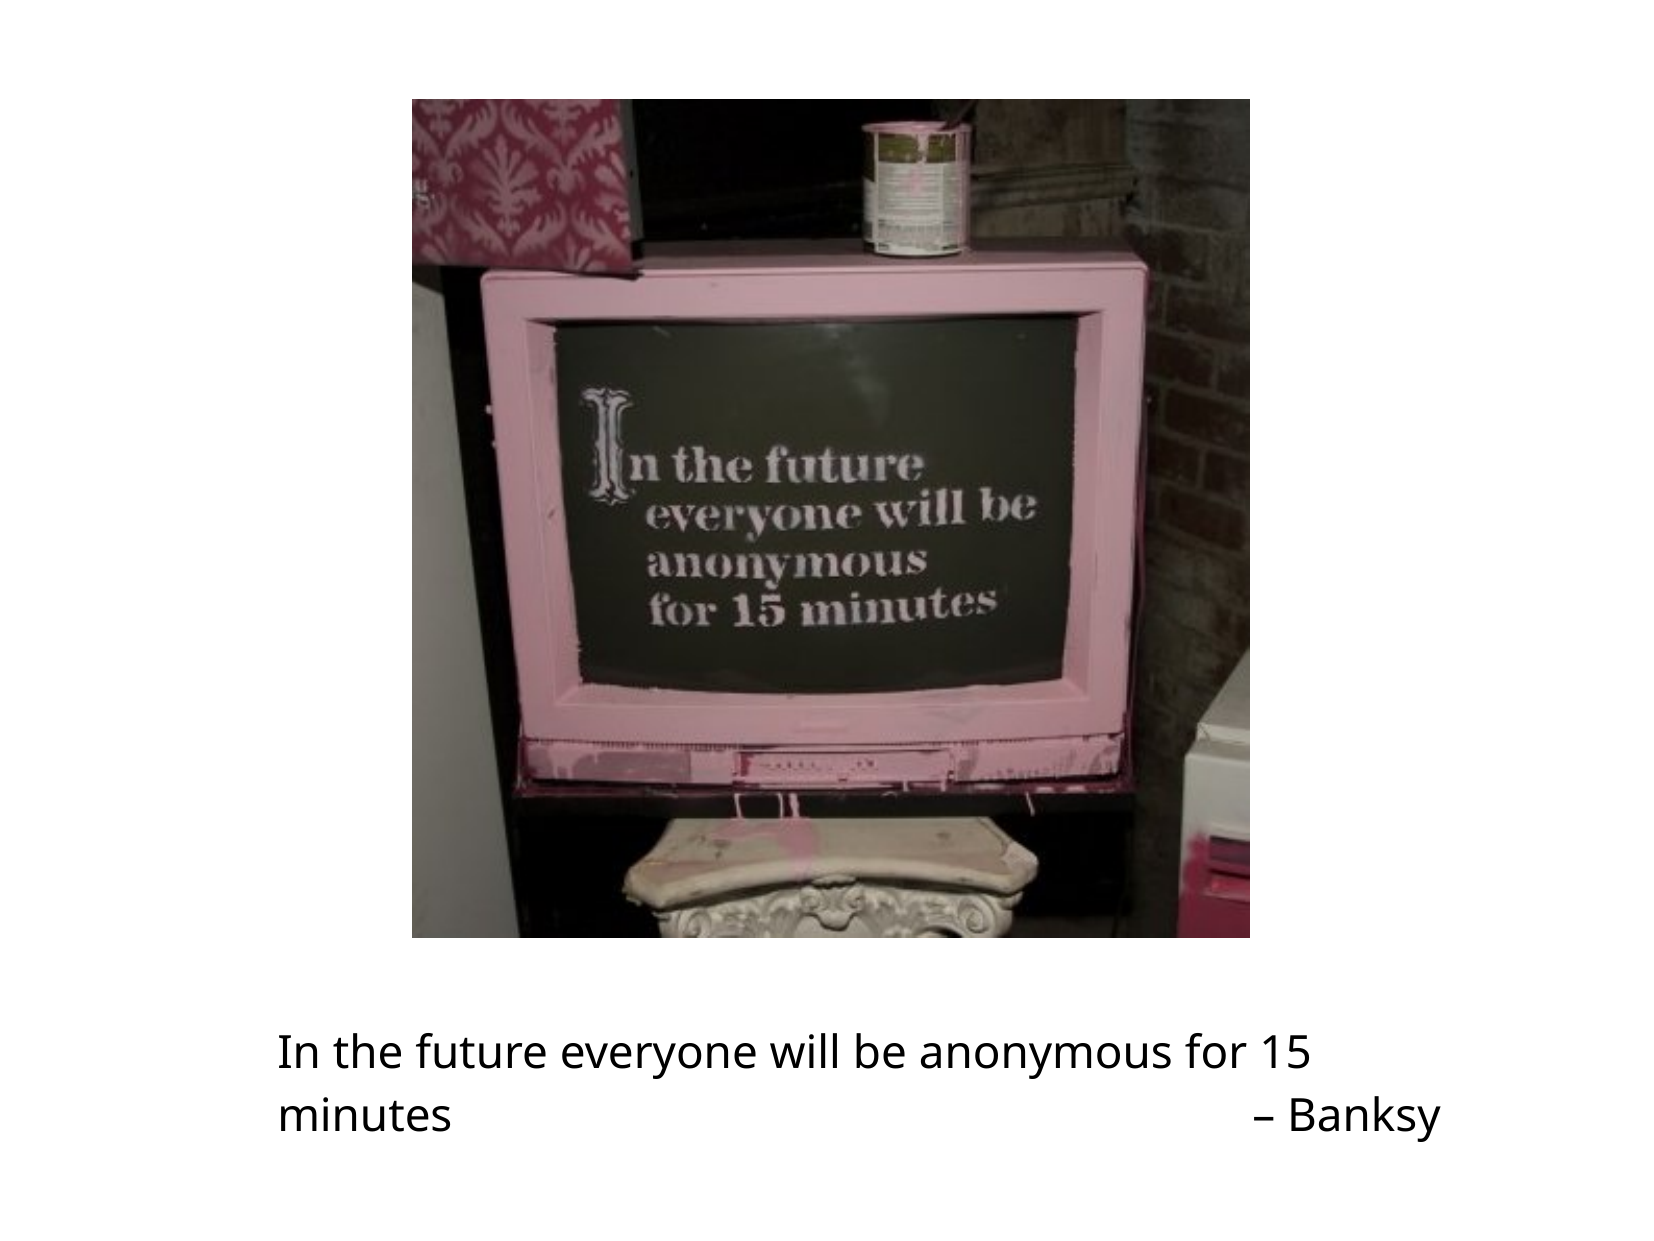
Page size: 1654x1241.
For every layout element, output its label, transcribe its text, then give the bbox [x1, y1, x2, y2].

text_box In the future everyone will be anonymous for 15 minutes – Banksy [262, 1012, 1463, 1132]
picture [412, 99, 1250, 938]
